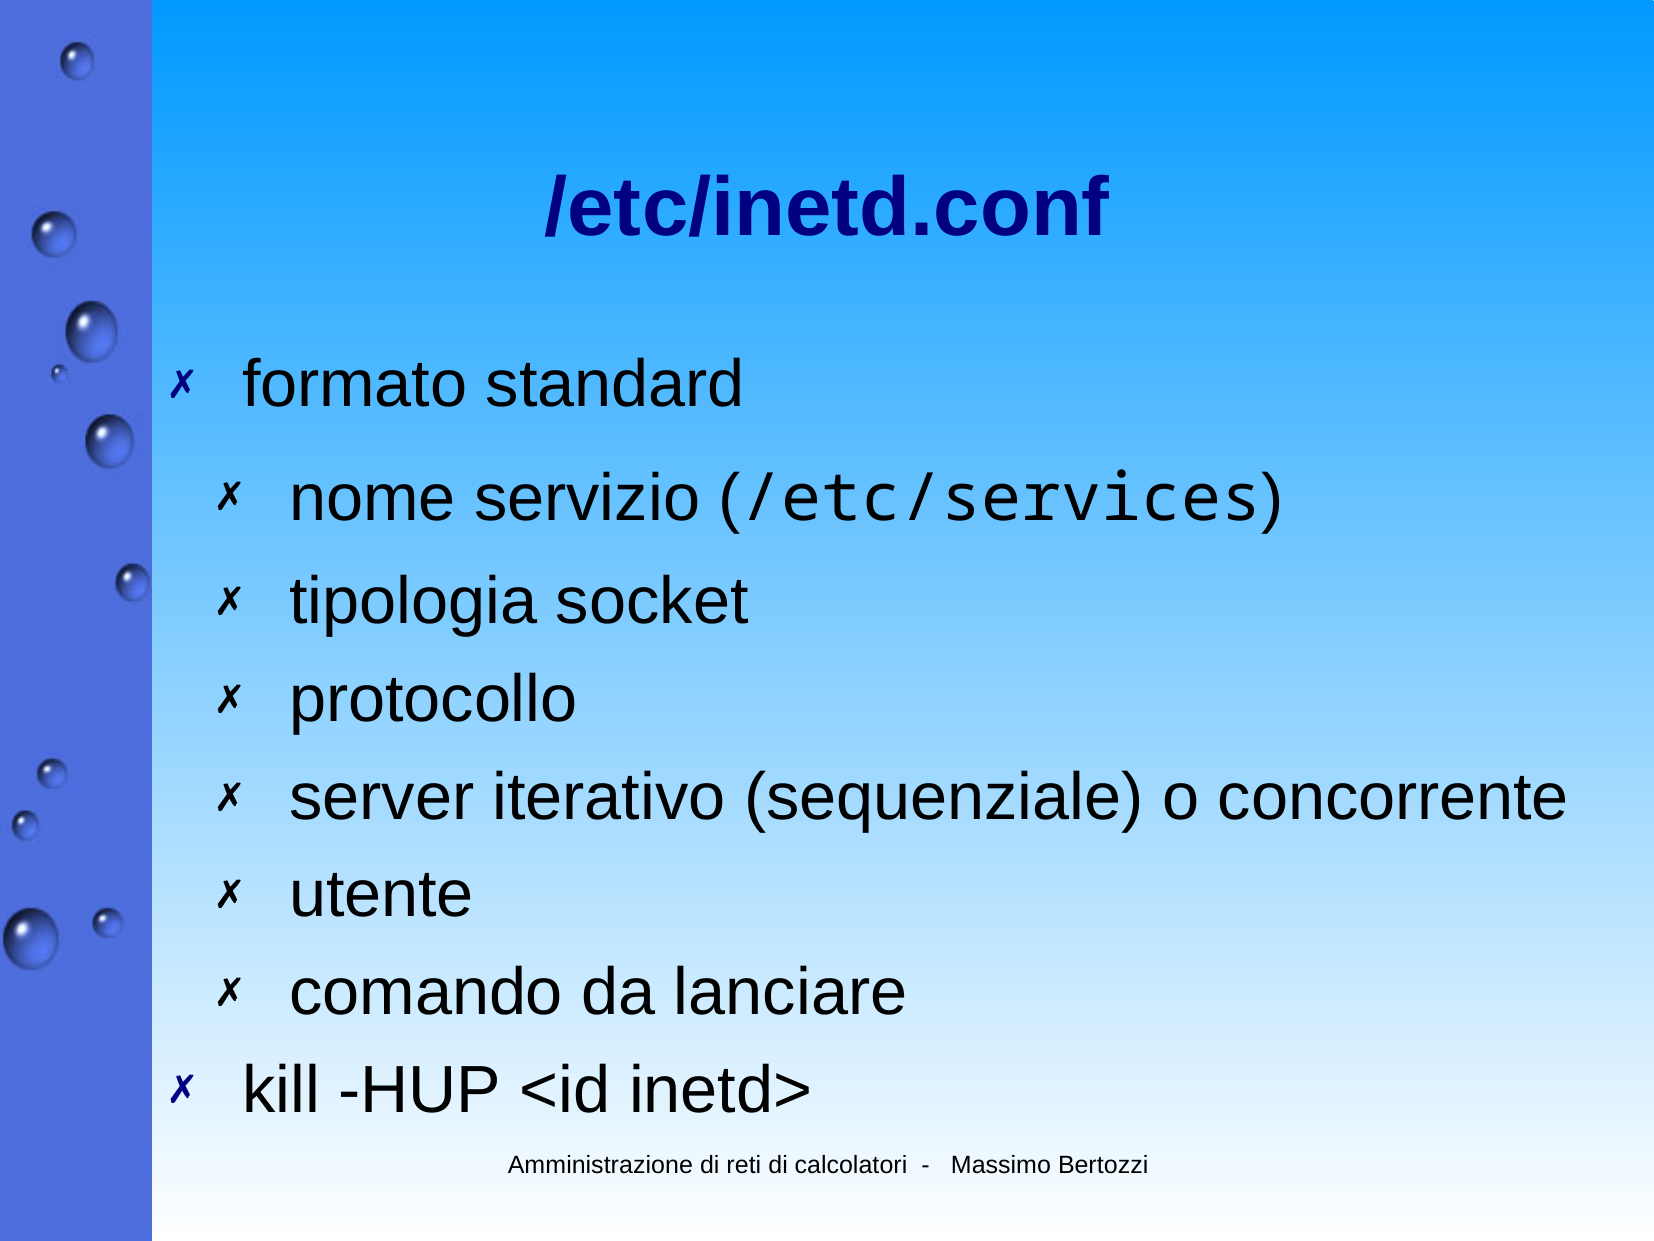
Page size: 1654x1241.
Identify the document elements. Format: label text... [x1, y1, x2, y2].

picture [0, 0, 152, 1241]
title /etc/inetd.conf [121, 102, 1534, 311]
list formato standard nome servizio (/etc/services) tipologia socket protocollo server iterativo (sequenziale) o concorrente utente comando da lanciare kill -HUP <id inetd> [159, 346, 1572, 1214]
